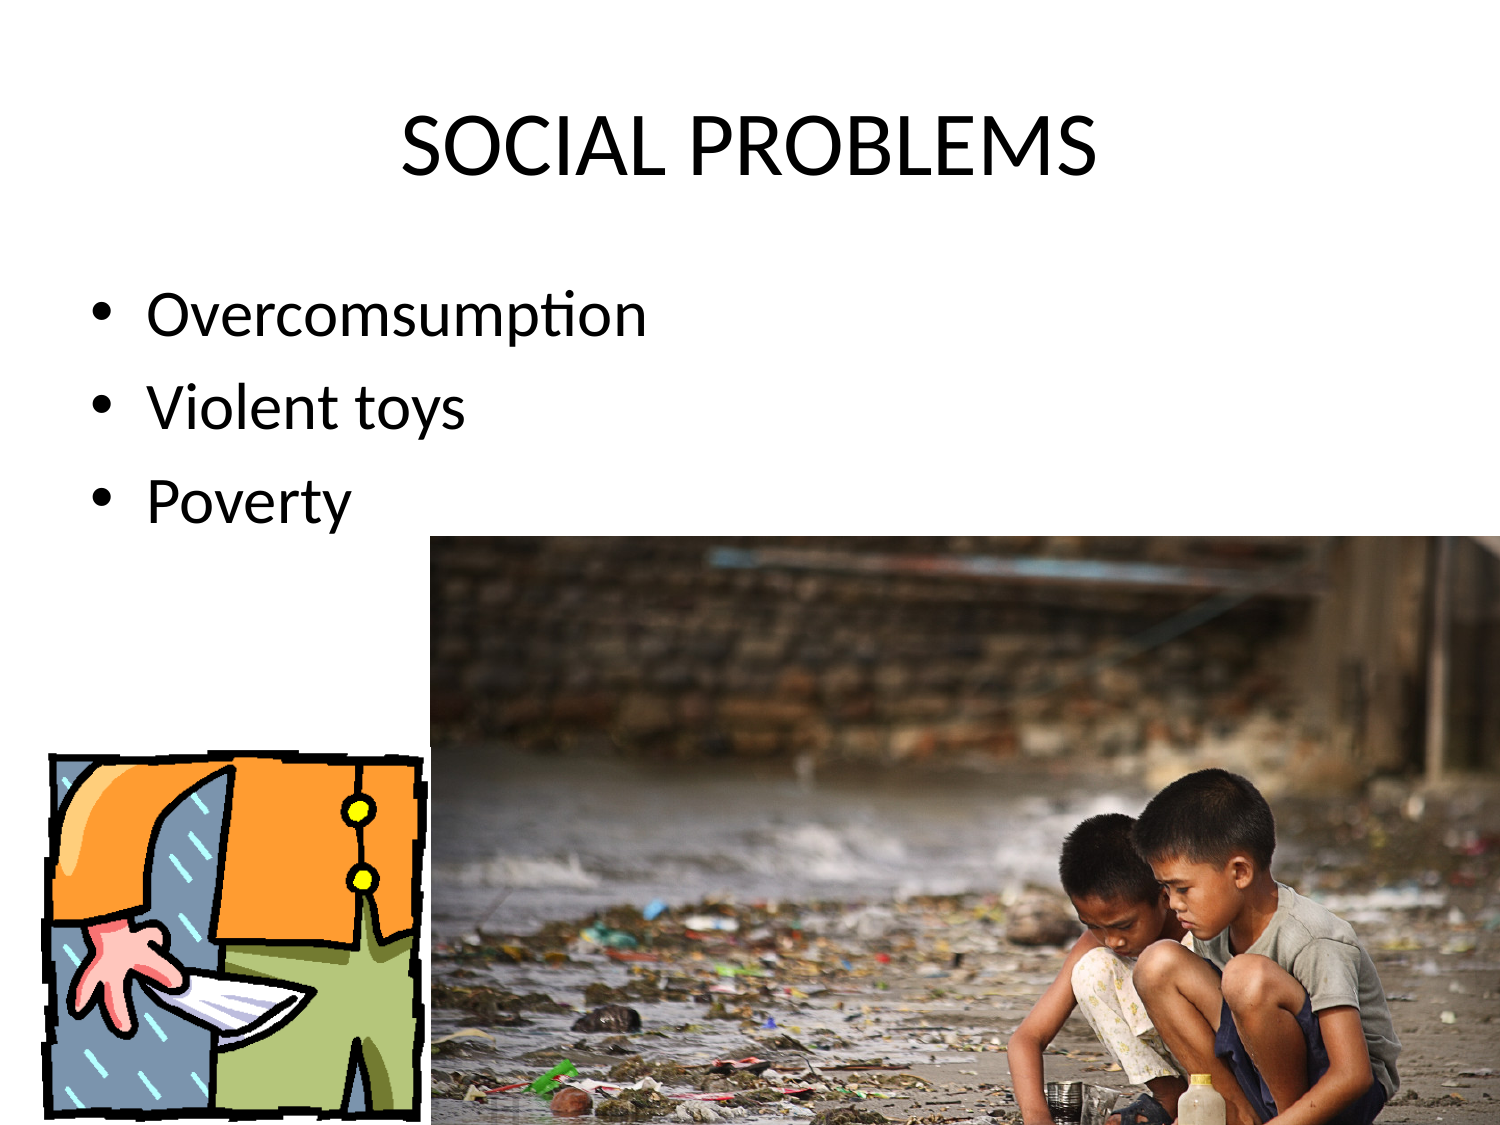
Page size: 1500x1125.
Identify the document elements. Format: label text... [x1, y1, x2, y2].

title SOCIAL PROBLEMS [75, 45, 1425, 233]
picture [41, 536, 1500, 1125]
list Overcomsumption Violent toys Poverty [75, 262, 1425, 747]
